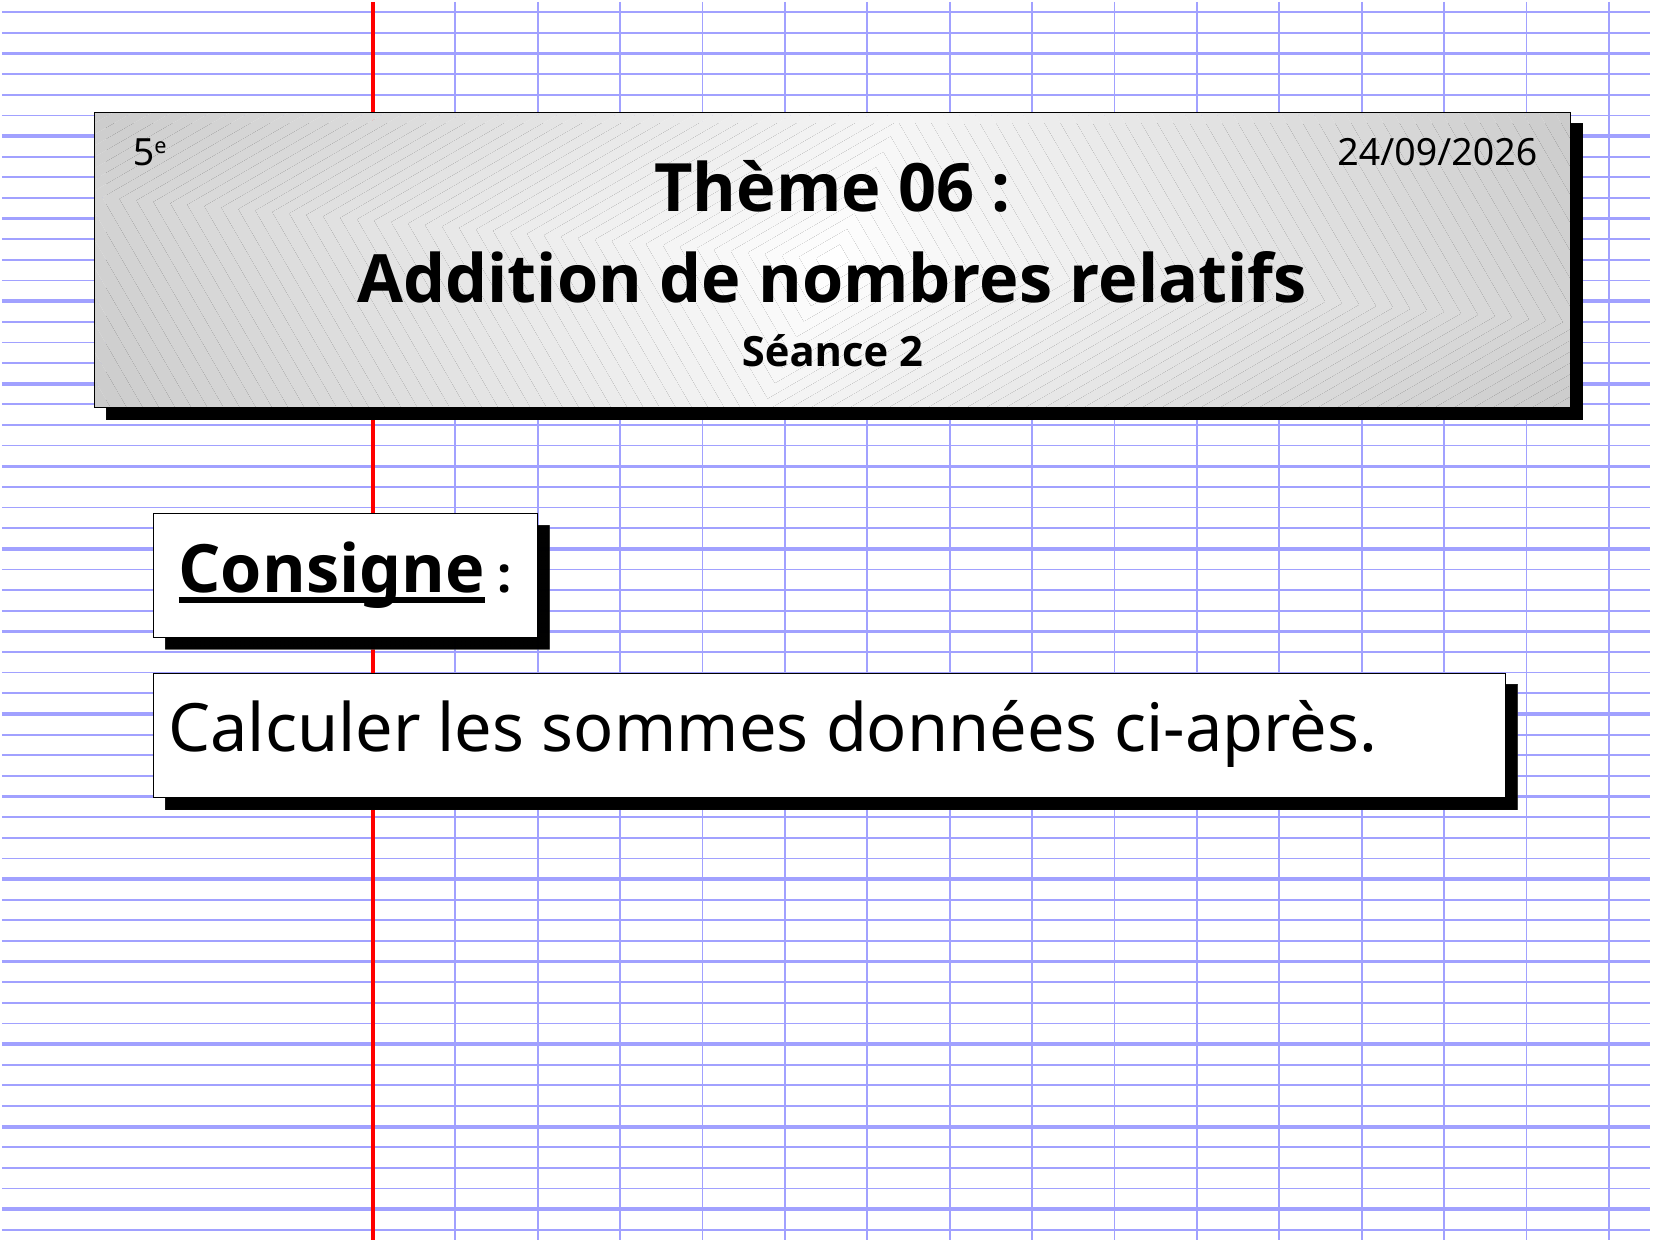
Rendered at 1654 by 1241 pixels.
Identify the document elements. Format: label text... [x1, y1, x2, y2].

text_box Consigne : [153, 513, 538, 638]
text_box Thème 06 : Addition de nombres relatifs Séance 2 [94, 112, 1571, 408]
text_box 10/02/2013 [1322, 118, 1560, 186]
text_box 5e [118, 118, 207, 186]
text_box Calculer les sommes données ci-après. [153, 673, 1506, 798]
picture [0, 0, 1654, 1241]
